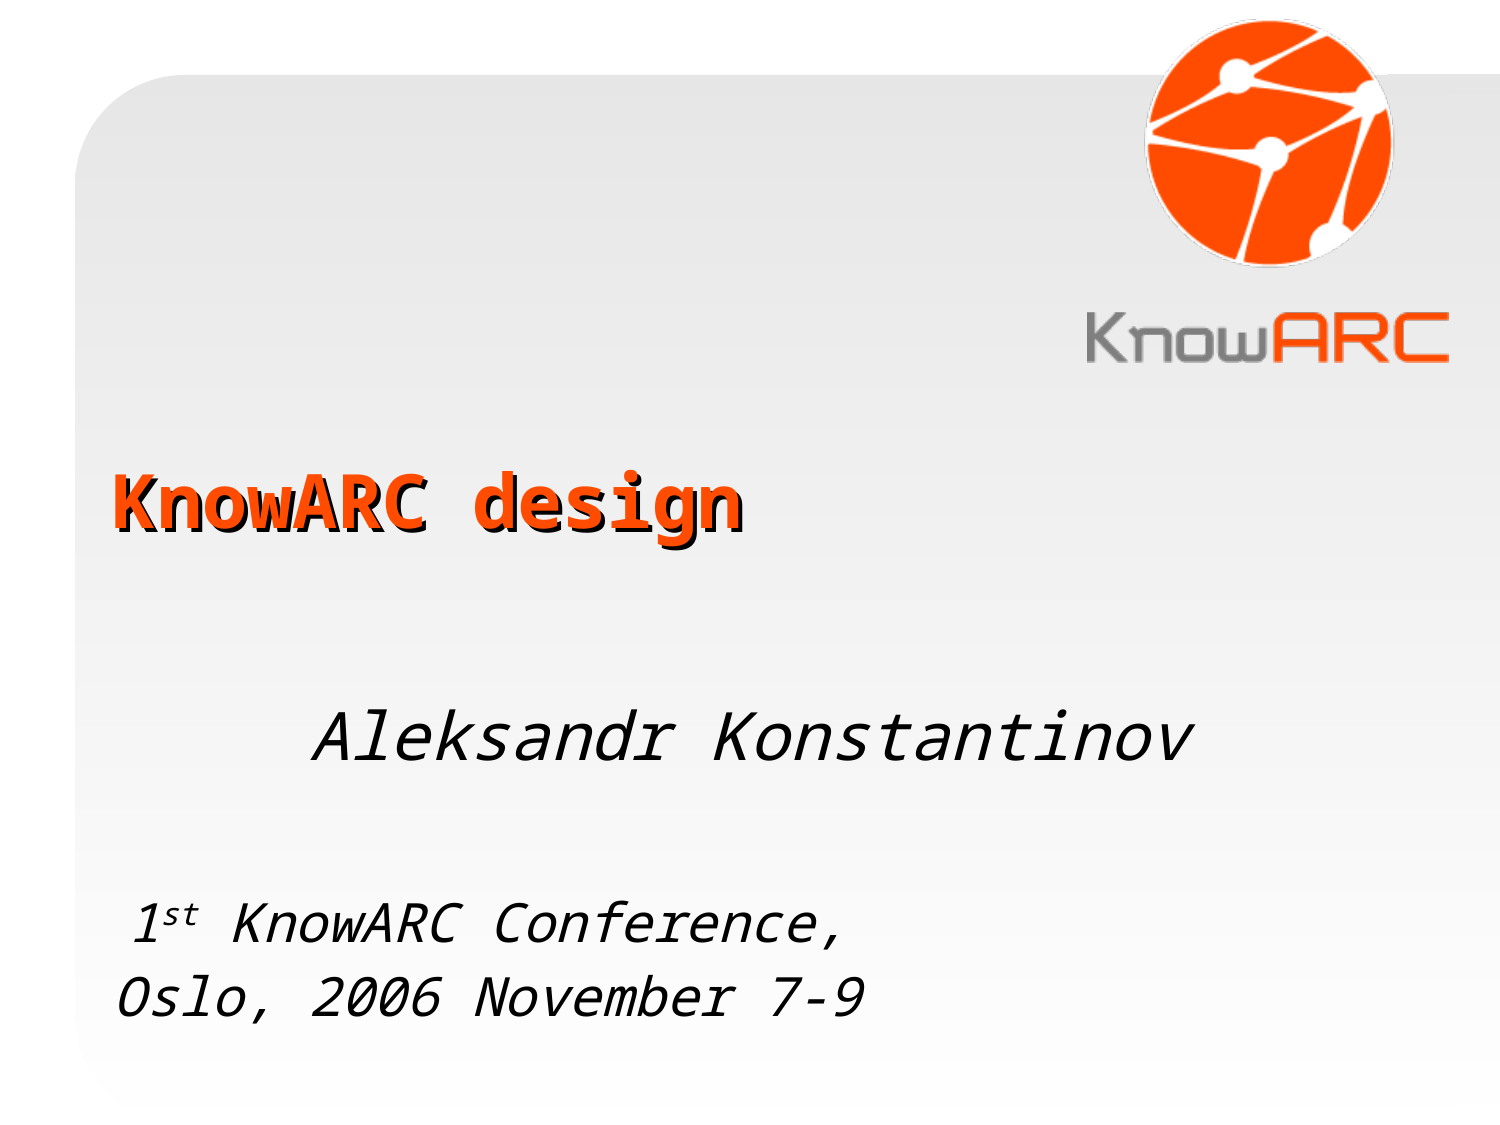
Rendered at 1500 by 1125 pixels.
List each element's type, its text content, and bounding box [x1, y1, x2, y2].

picture [1087, 18, 1449, 363]
subtitle Aleksandr Konstantinov [225, 644, 1276, 933]
title KnowARC design [112, 378, 1388, 621]
text_box 1st KnowARC Conference, Oslo, 2006 November 7-9 [75, 895, 901, 1022]
